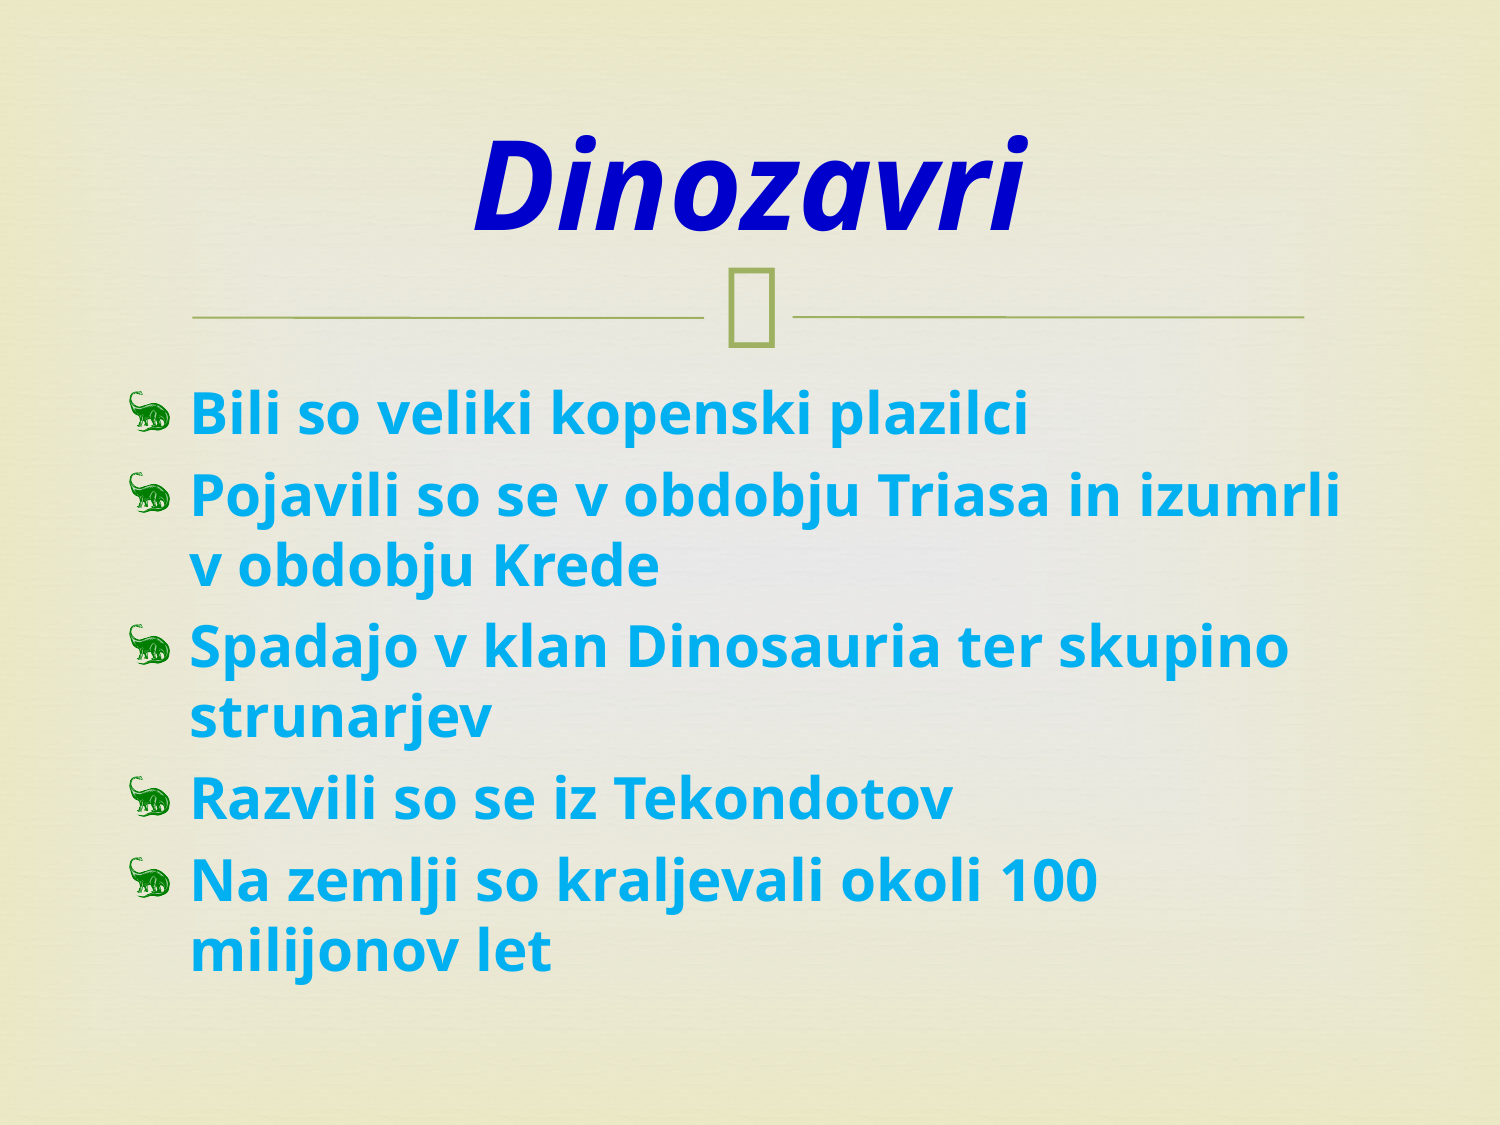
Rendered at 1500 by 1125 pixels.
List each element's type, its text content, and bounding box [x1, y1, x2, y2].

list Bili so veliki kopenski plazilci Pojavili so se v obdobju Triasa in izumrli v obdobju Krede Spadajo v klan Dinosauria ter skupino strunarjev Razvili so se iz Tekondotov Na zemlji so kraljevali okoli 100 milijonov let [114, 368, 1386, 1005]
title Dinozavri [113, 93, 1386, 267]
